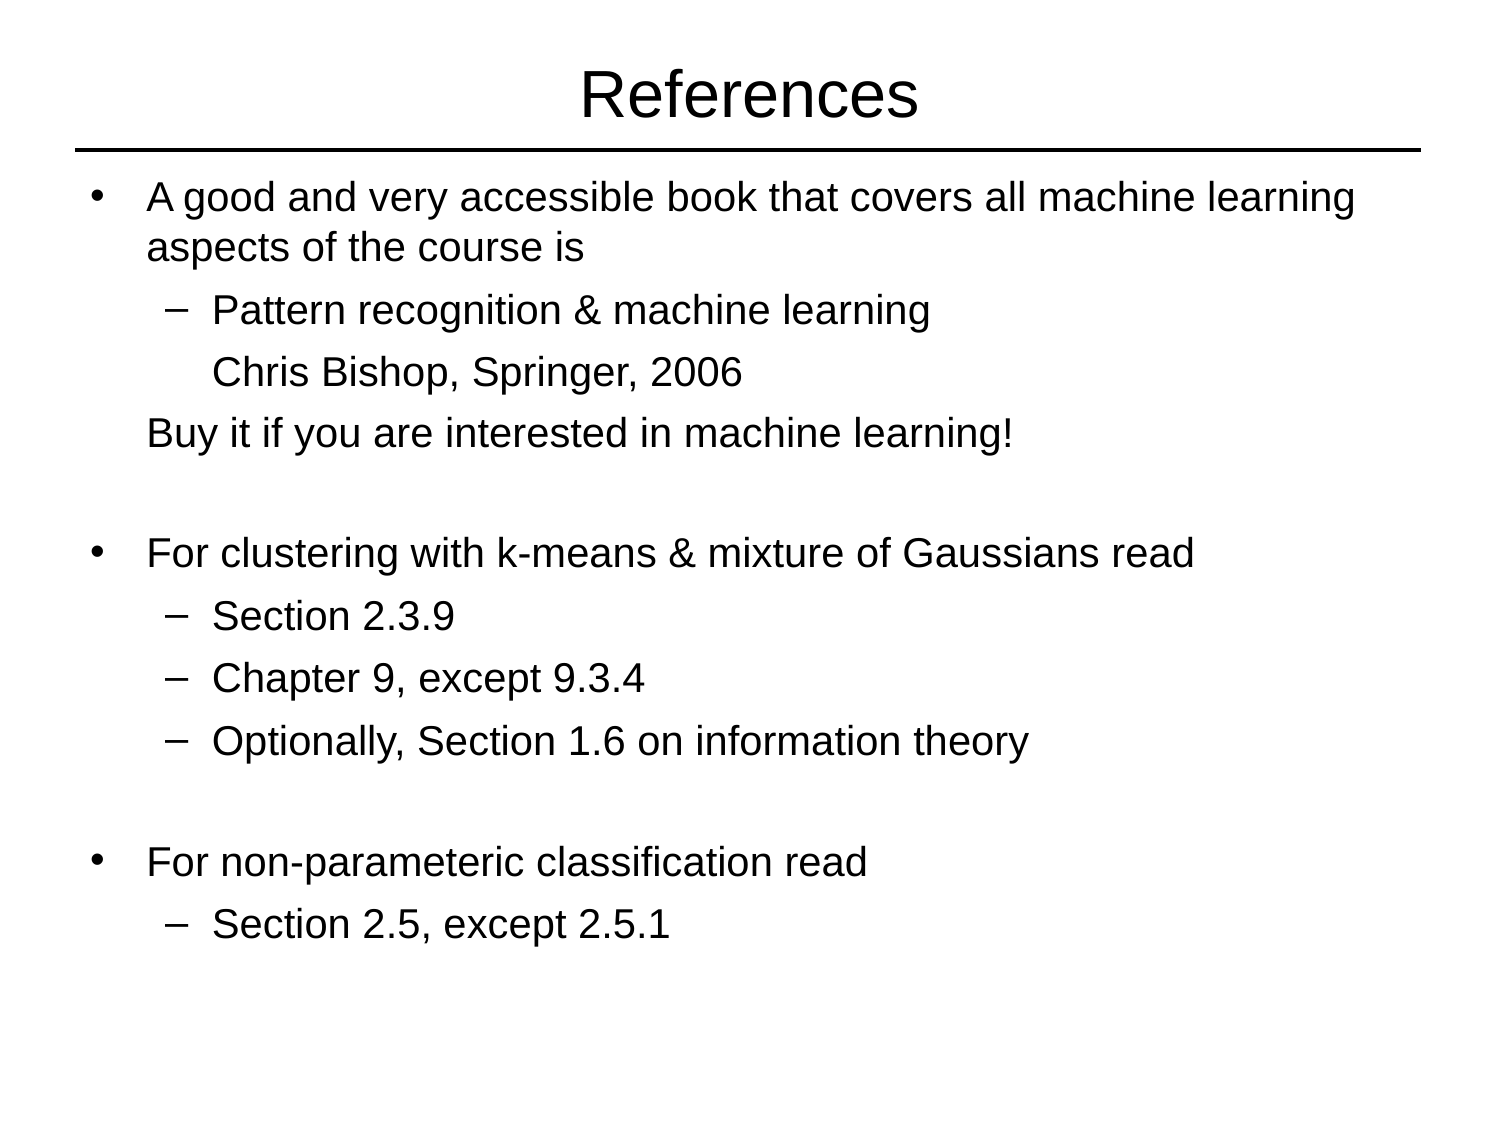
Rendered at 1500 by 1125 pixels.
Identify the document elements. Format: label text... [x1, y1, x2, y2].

list A good and very accessible book that covers all machine learning aspects of the course is Pattern recognition & machine learning Chris Bishop, Springer, 2006 Buy it if you are interested in machine learning! For clustering with k-means & mixture of Gaussians read Section 2.3.9 Chapter 9, except 9.3.4 Optionally, Section 1.6 on information theory For non-parameteric classification read Section 2.5, except 2.5.1 [75, 162, 1426, 1101]
title References [75, 43, 1426, 139]
